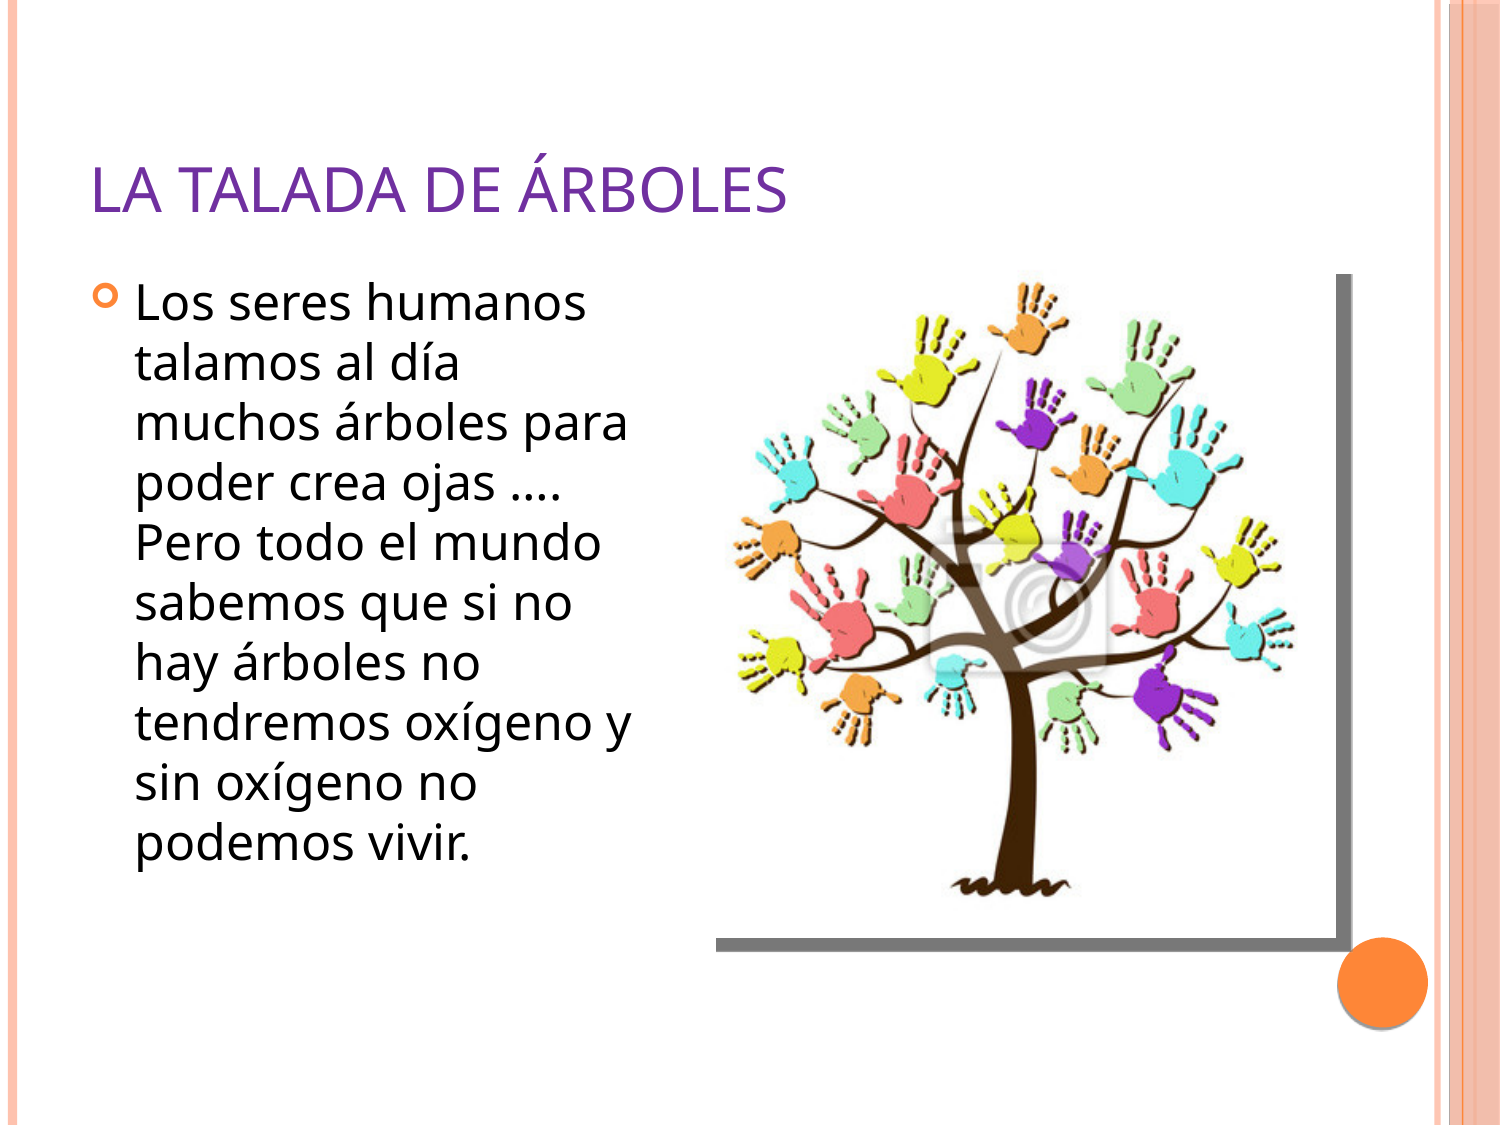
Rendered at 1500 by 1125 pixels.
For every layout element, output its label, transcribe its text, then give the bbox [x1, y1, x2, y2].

title LA TALADA DE ÁRBOLES [75, 45, 1300, 233]
list Los seres humanos talamos al día muchos árboles para poder crea ojas …. Pero todo el mundo sabemos que si no hay árboles no tendremos oxígeno y sin oxígeno no podemos vivir. [75, 262, 675, 1013]
picture [700, 257, 1336, 938]
